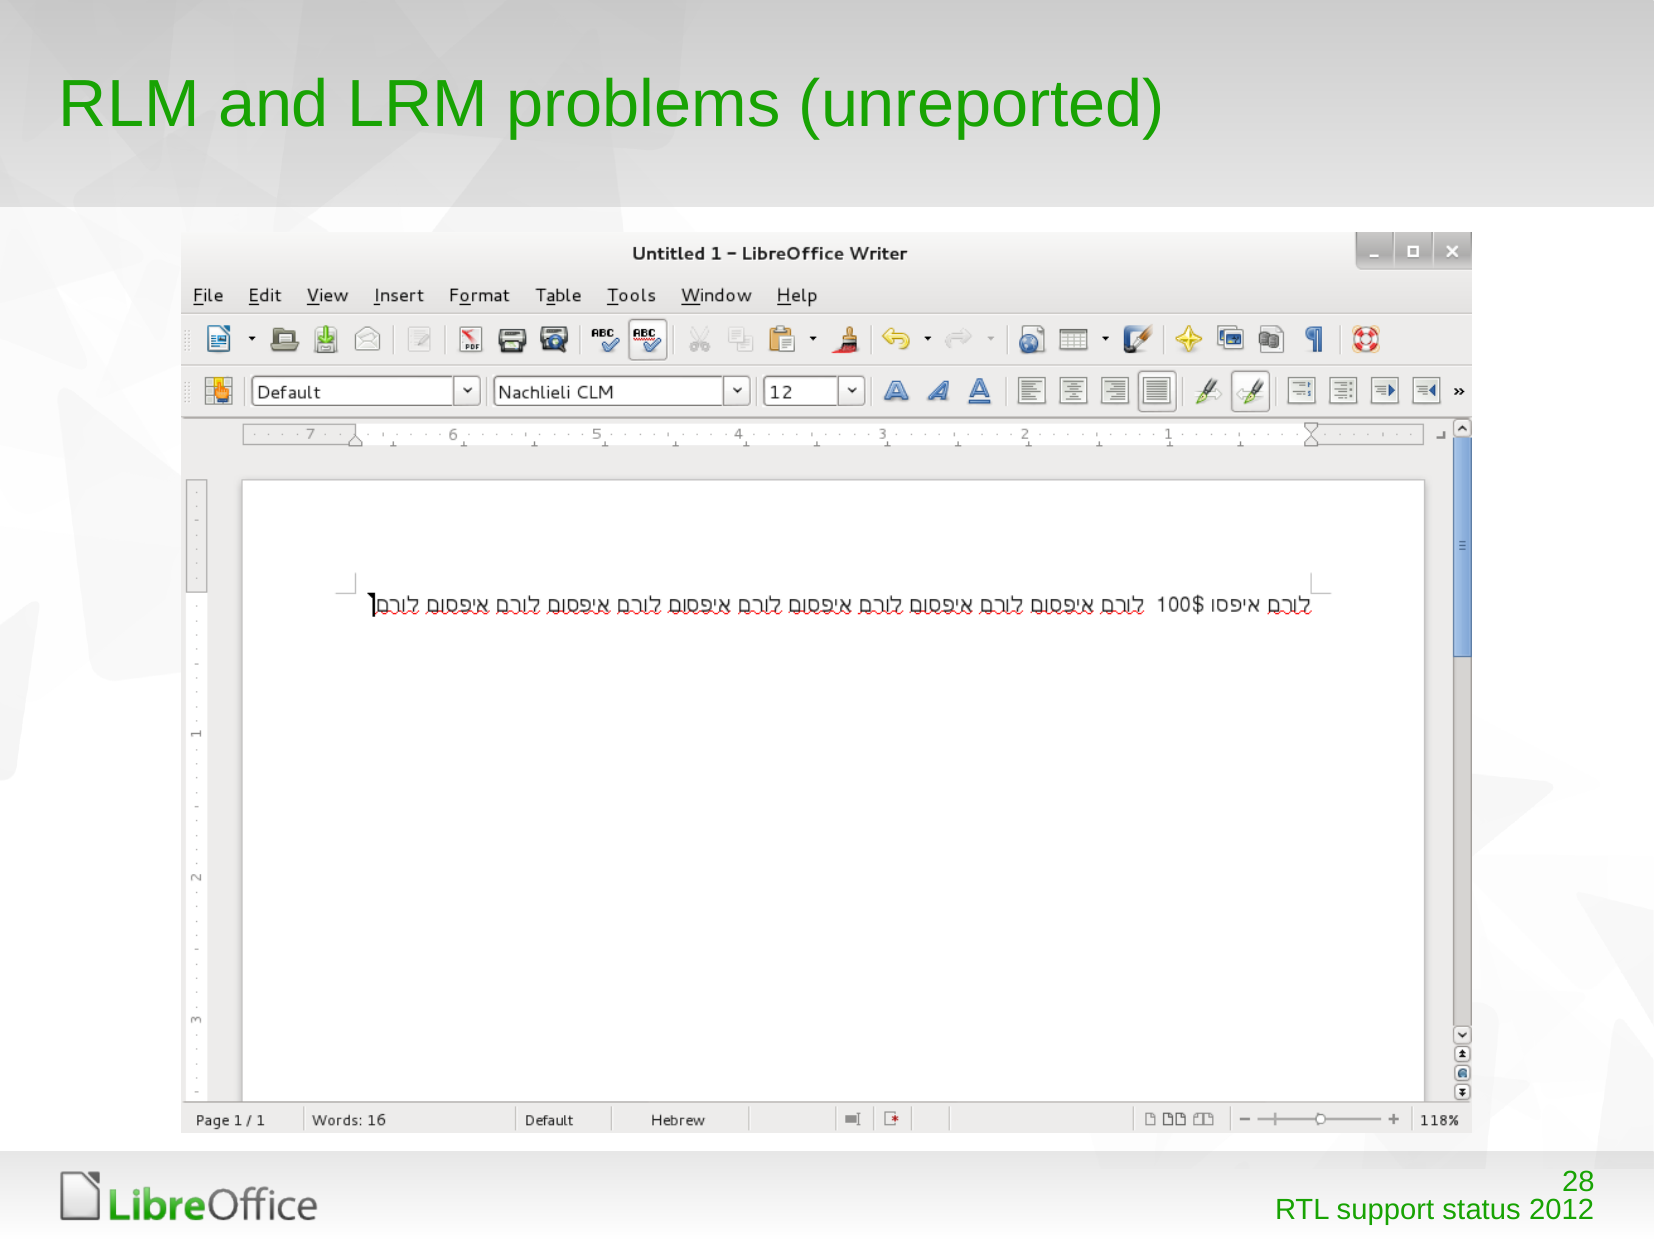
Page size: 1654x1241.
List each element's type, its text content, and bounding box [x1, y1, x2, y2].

picture [41, 1152, 337, 1240]
picture [0, 0, 1654, 1169]
title RLM and LRM problems (unreported) [59, 29, 1595, 178]
